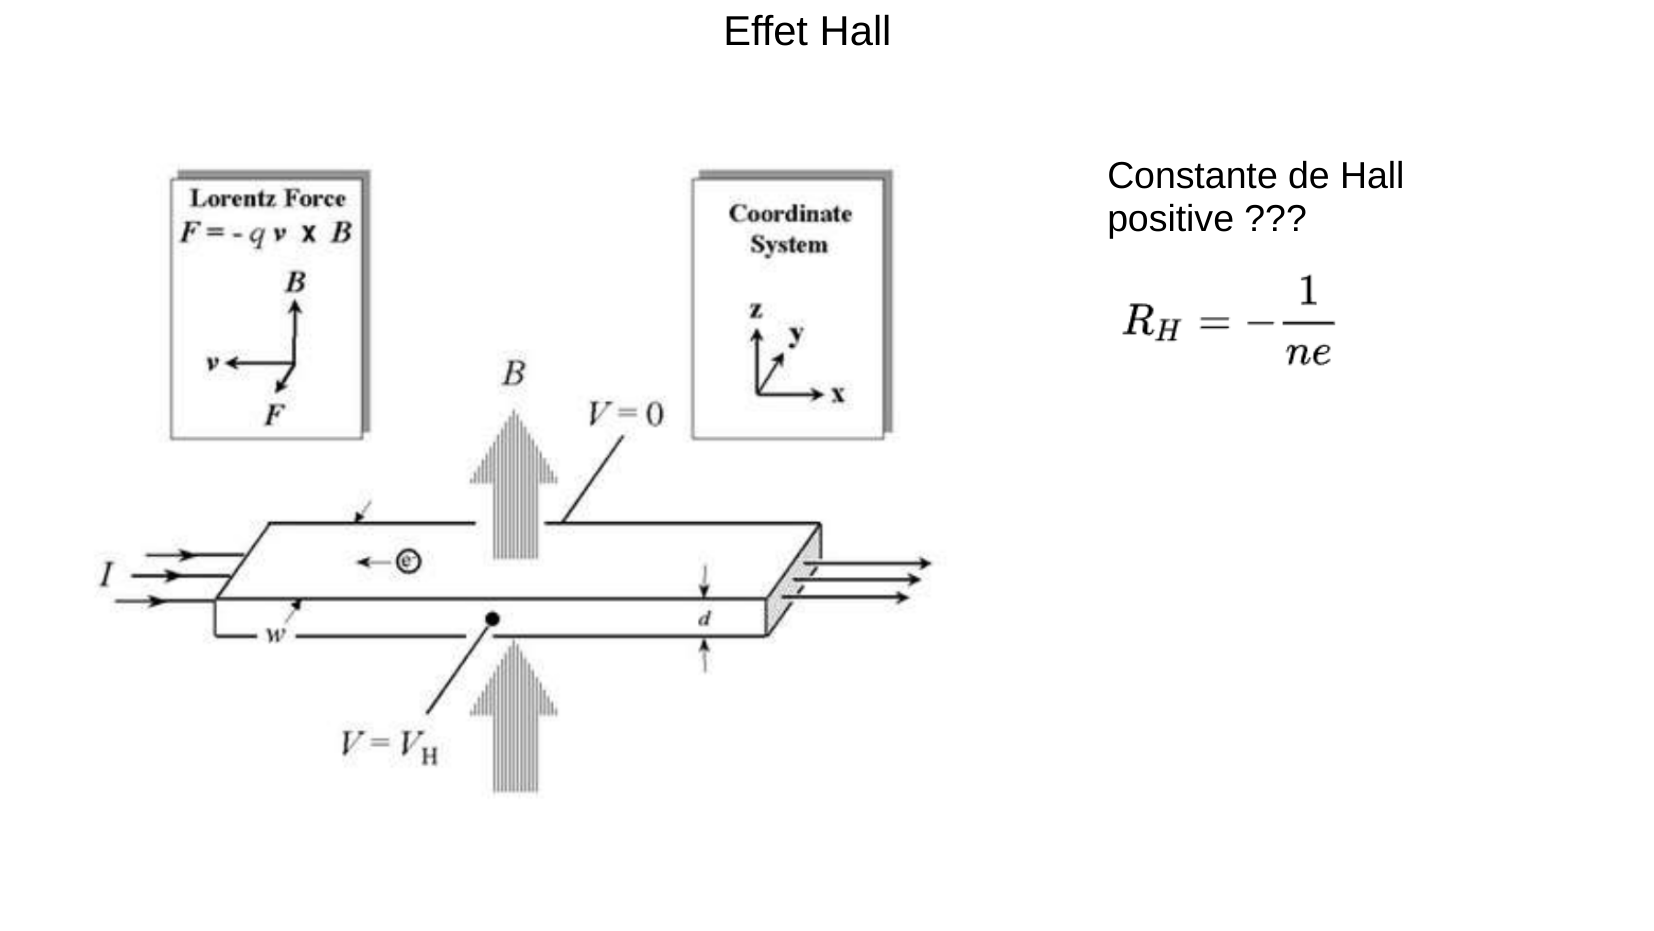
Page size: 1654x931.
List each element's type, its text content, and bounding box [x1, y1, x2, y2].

picture [1109, 265, 1343, 384]
text_box Constante de Hall positive ??? [1092, 147, 1506, 680]
text_box Effet Hall [708, 0, 945, 62]
picture [59, 118, 961, 801]
